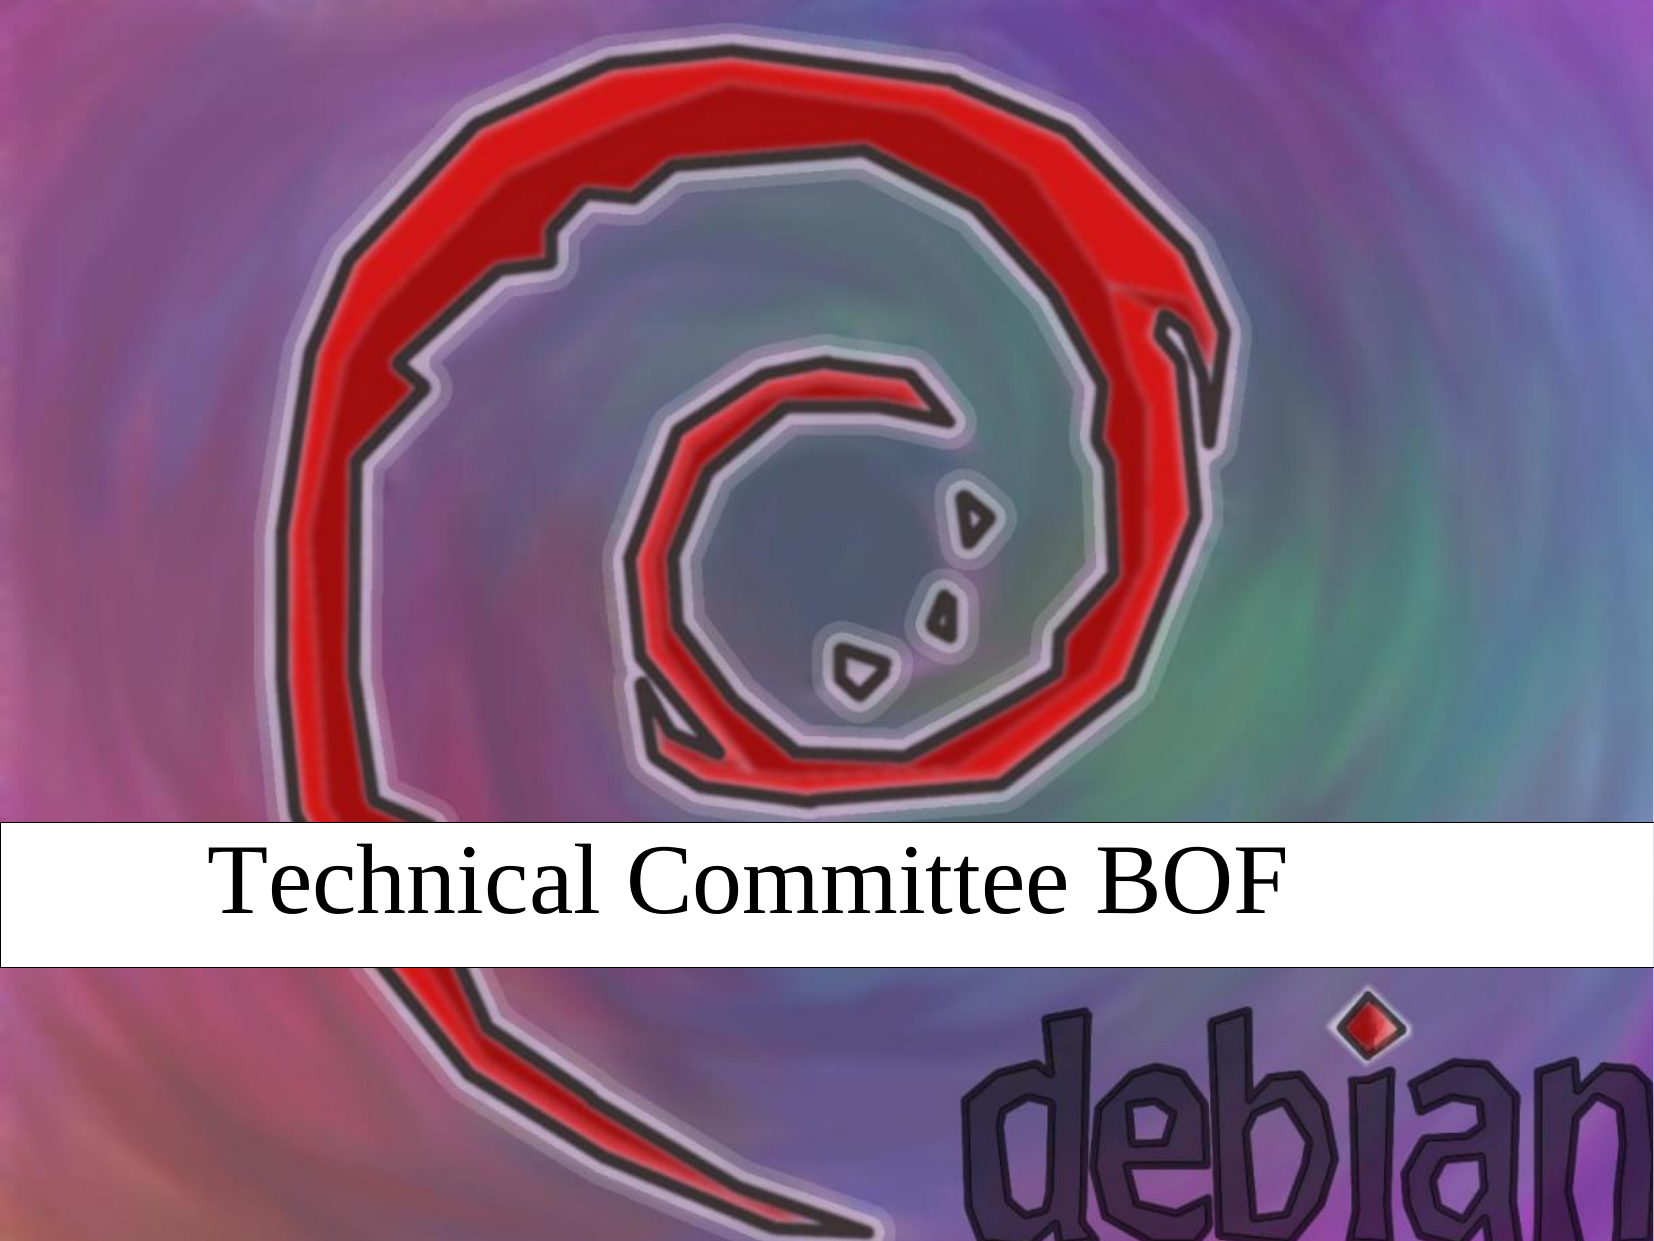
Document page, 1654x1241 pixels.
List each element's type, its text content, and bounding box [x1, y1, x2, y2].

text_box Technical Committee BOF [192, 830, 1571, 941]
picture [0, 0, 1654, 822]
text_box [0, 822, 1654, 968]
picture [0, 968, 1654, 1241]
